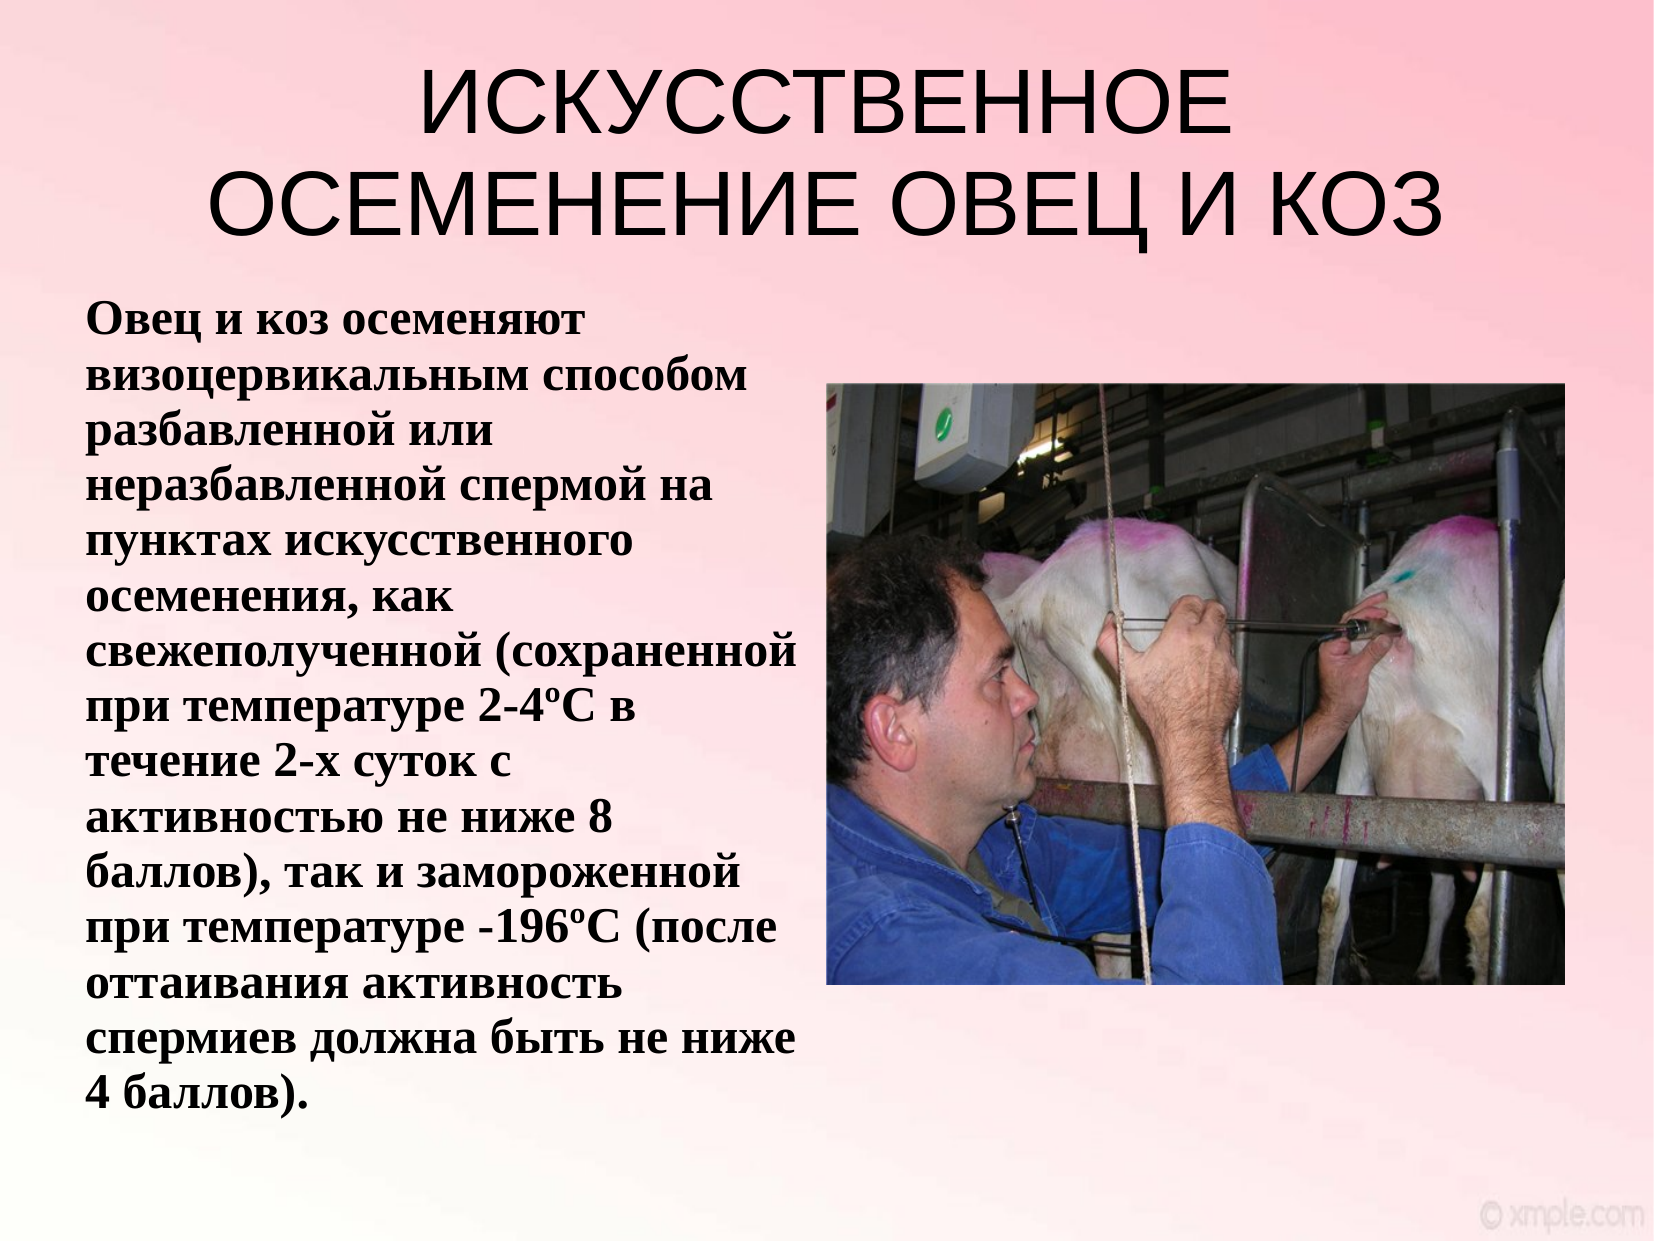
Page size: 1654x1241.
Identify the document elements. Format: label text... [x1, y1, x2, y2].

picture [0, 0, 1654, 1241]
title ИСКУССТВЕННОЕ ОСЕМЕНЕНИЕ ОВЕЦ И КОЗ [82, 49, 1571, 257]
list Овец и коз осеменяют визоцервикальным способом разбавленной или неразбавленной спермой на пунктах искусственного осеменения, как свежеполученной (сохраненной при температуре 2-4ºС в течение 2-х суток с активностью не ниже 8 баллов), так и замороженной при температуре -196ºС (после оттаивания активность спермиев должна быть не ниже 4 баллов). [85, 290, 812, 1219]
